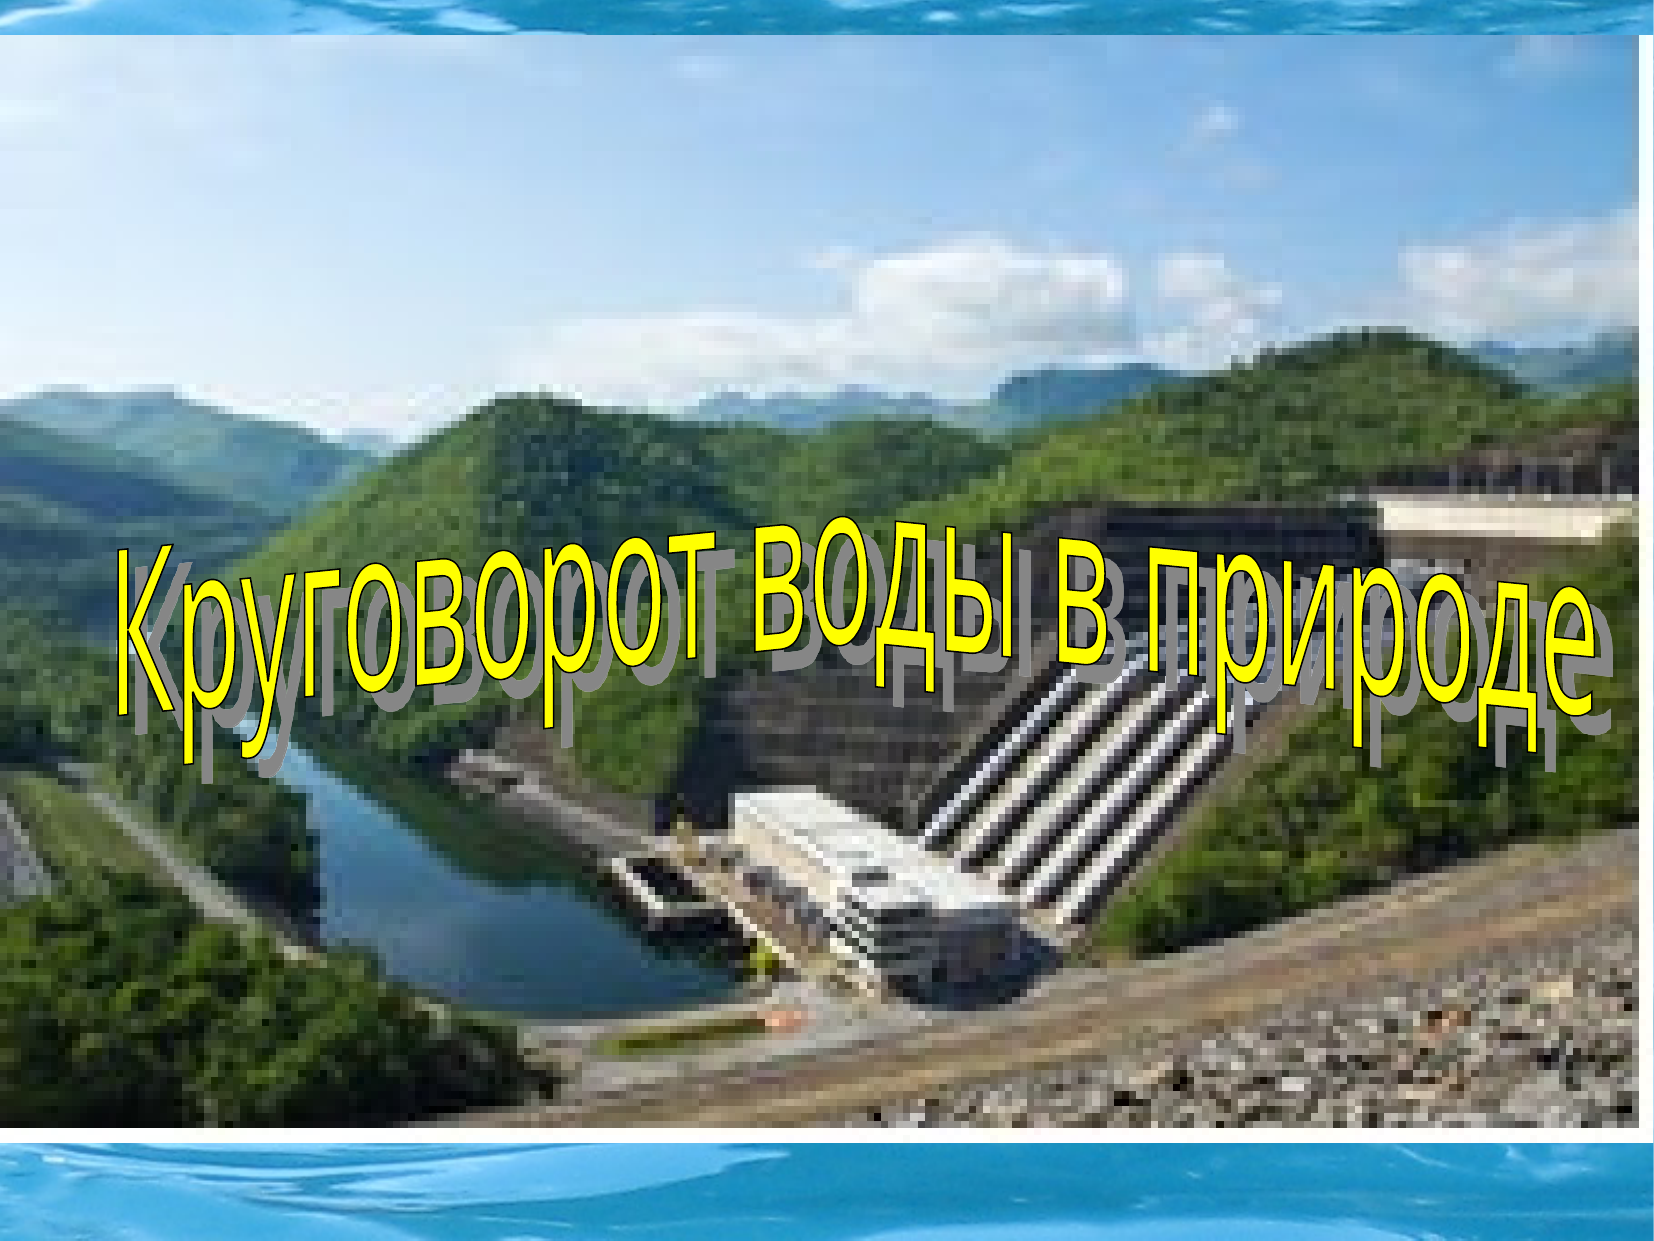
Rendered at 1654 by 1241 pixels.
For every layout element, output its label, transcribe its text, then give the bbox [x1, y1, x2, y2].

text_box Круговорот воды в природе [475, 550, 529, 680]
text_box Круговорот воды в природе [1283, 560, 1335, 690]
text_box Круговорот воды в природе [347, 563, 401, 693]
text_box Круговорот воды в природе [1058, 537, 1107, 665]
text_box Круговорот воды в природе [668, 531, 716, 659]
text_box Круговорот воды в природе [1544, 586, 1595, 716]
text_box Круговорот воды в природе [945, 526, 993, 654]
text_box Круговорот воды в природе [607, 537, 662, 667]
text_box Круговорот воды в природе [1216, 553, 1269, 735]
text_box Круговорот воды в природе [1477, 581, 1537, 753]
text_box Круговорот воды в природе [1002, 531, 1012, 658]
text_box Круговорот воды в природе [415, 558, 465, 686]
text_box Круговорот воды в природе [543, 543, 596, 729]
text_box Круговорот воды в природе [875, 521, 935, 693]
text_box Круговорот воды в природе [1352, 567, 1405, 749]
text_box Круговорот воды в природе [183, 579, 236, 765]
picture [0, 0, 1654, 1241]
text_box Круговорот воды в природе [304, 568, 340, 698]
text_box Круговорот воды в природе [240, 573, 296, 759]
text_box Круговорот воды в природе [754, 524, 804, 652]
text_box Круговорот воды в природе [1148, 546, 1198, 676]
text_box Круговорот воды в природе [814, 516, 868, 646]
text_box Круговорот воды в природе [118, 544, 175, 716]
text_box Круговорот воды в природе [1416, 573, 1471, 703]
